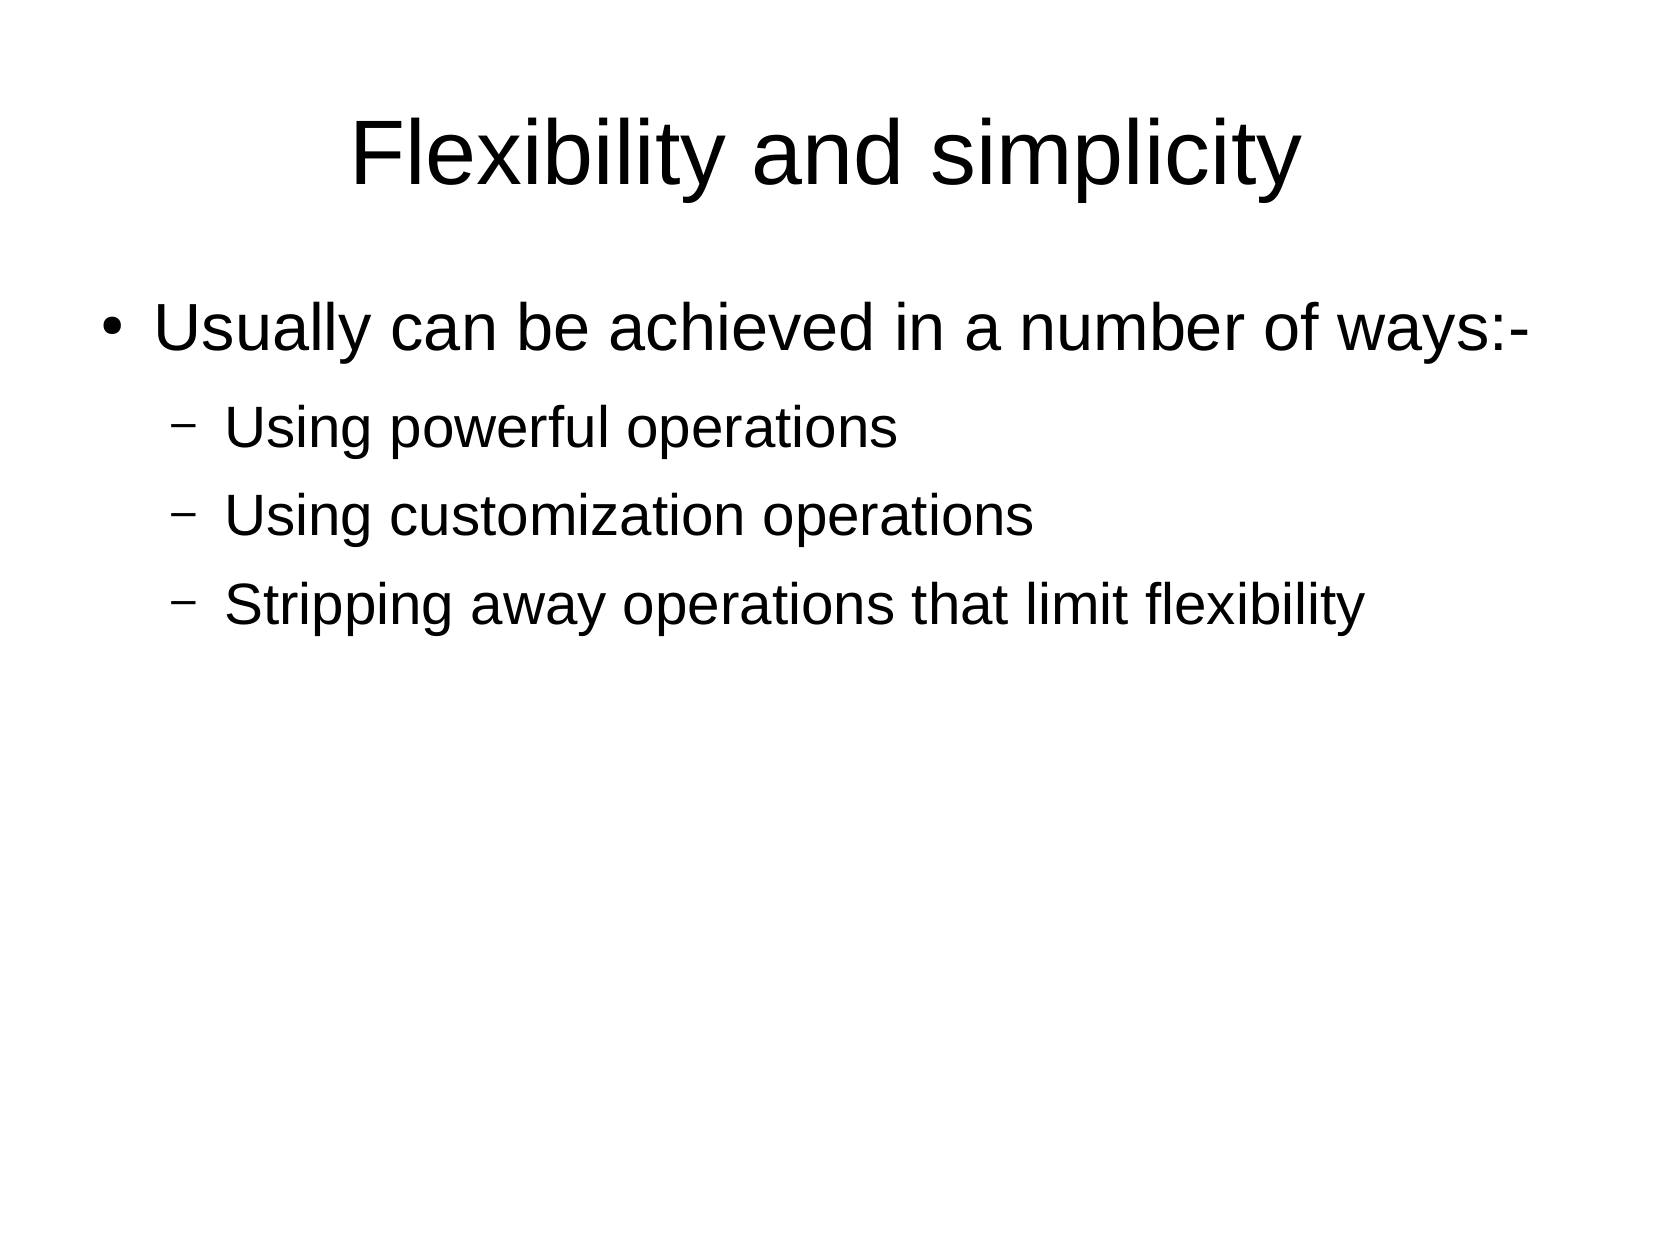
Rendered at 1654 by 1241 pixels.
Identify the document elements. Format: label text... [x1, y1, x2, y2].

title Flexibility and simplicity [82, 49, 1571, 257]
list Usually can be achieved in a number of ways:- Using powerful operations Using customization operations Stripping away operations that limit flexibility [82, 290, 1571, 1010]
